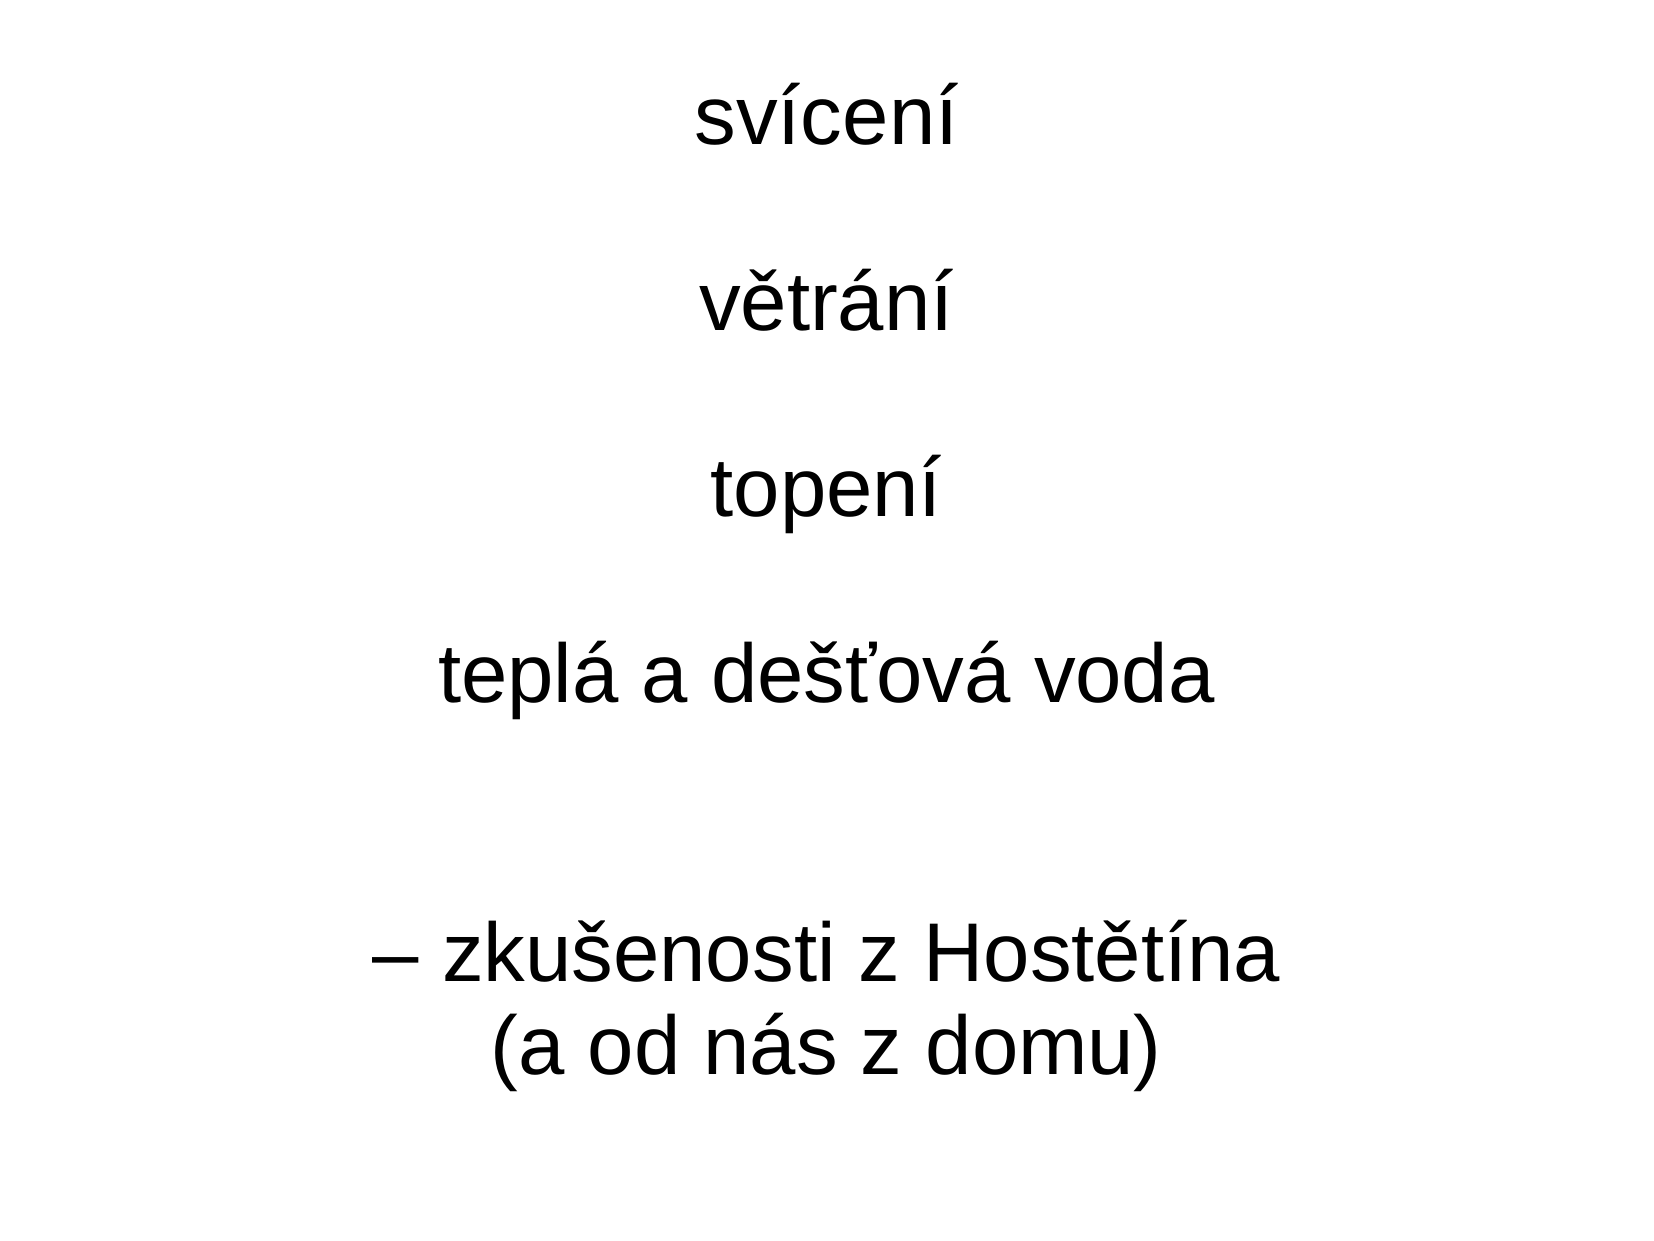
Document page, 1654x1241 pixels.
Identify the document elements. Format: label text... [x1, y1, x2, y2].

text_box svícení větrání topení teplá a dešťová voda – zkušenosti z Hostětína (a od nás z domu) [82, 56, 1571, 1102]
